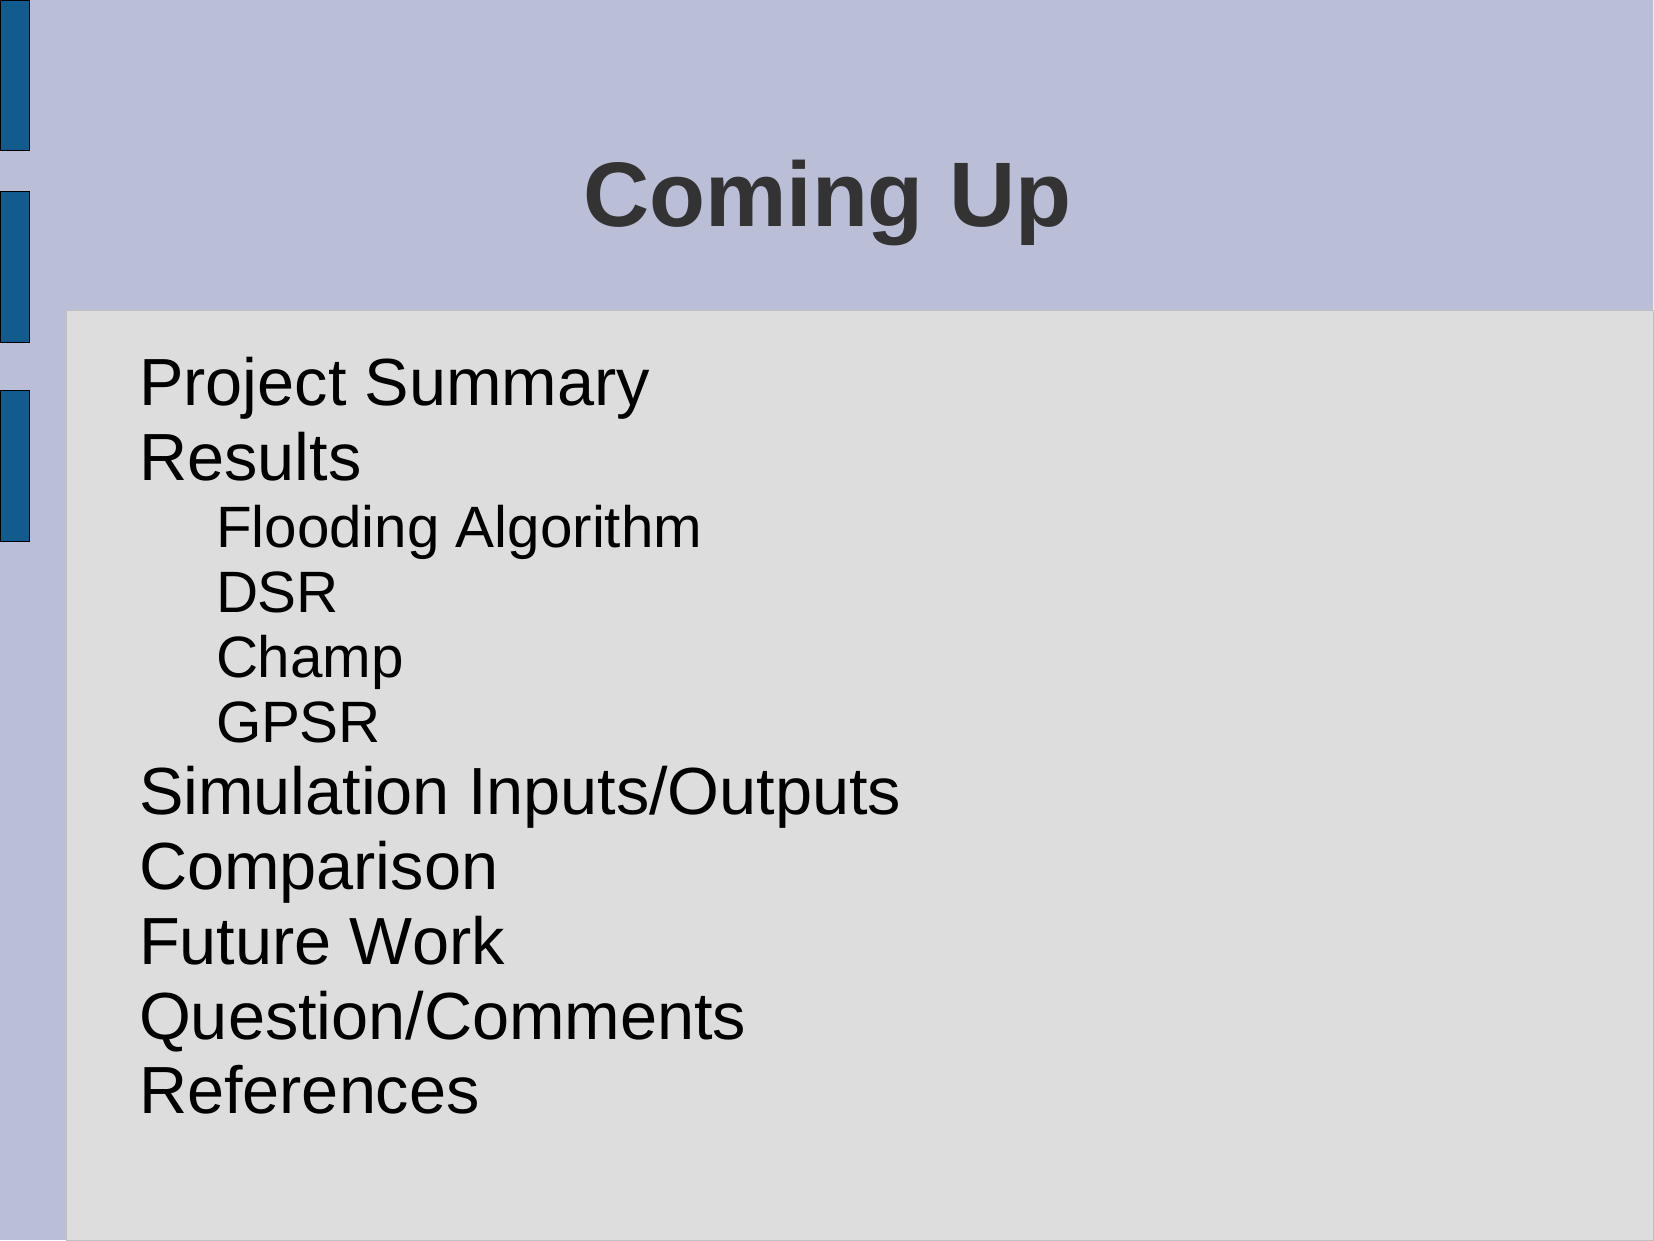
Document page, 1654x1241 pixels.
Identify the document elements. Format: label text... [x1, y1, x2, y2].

title Coming Up [121, 91, 1534, 299]
list Project Summary Results Flooding Algorithm DSR Champ GPSR Simulation Inputs/Outputs Comparison Future Work Question/Comments References [121, 344, 1534, 1128]
